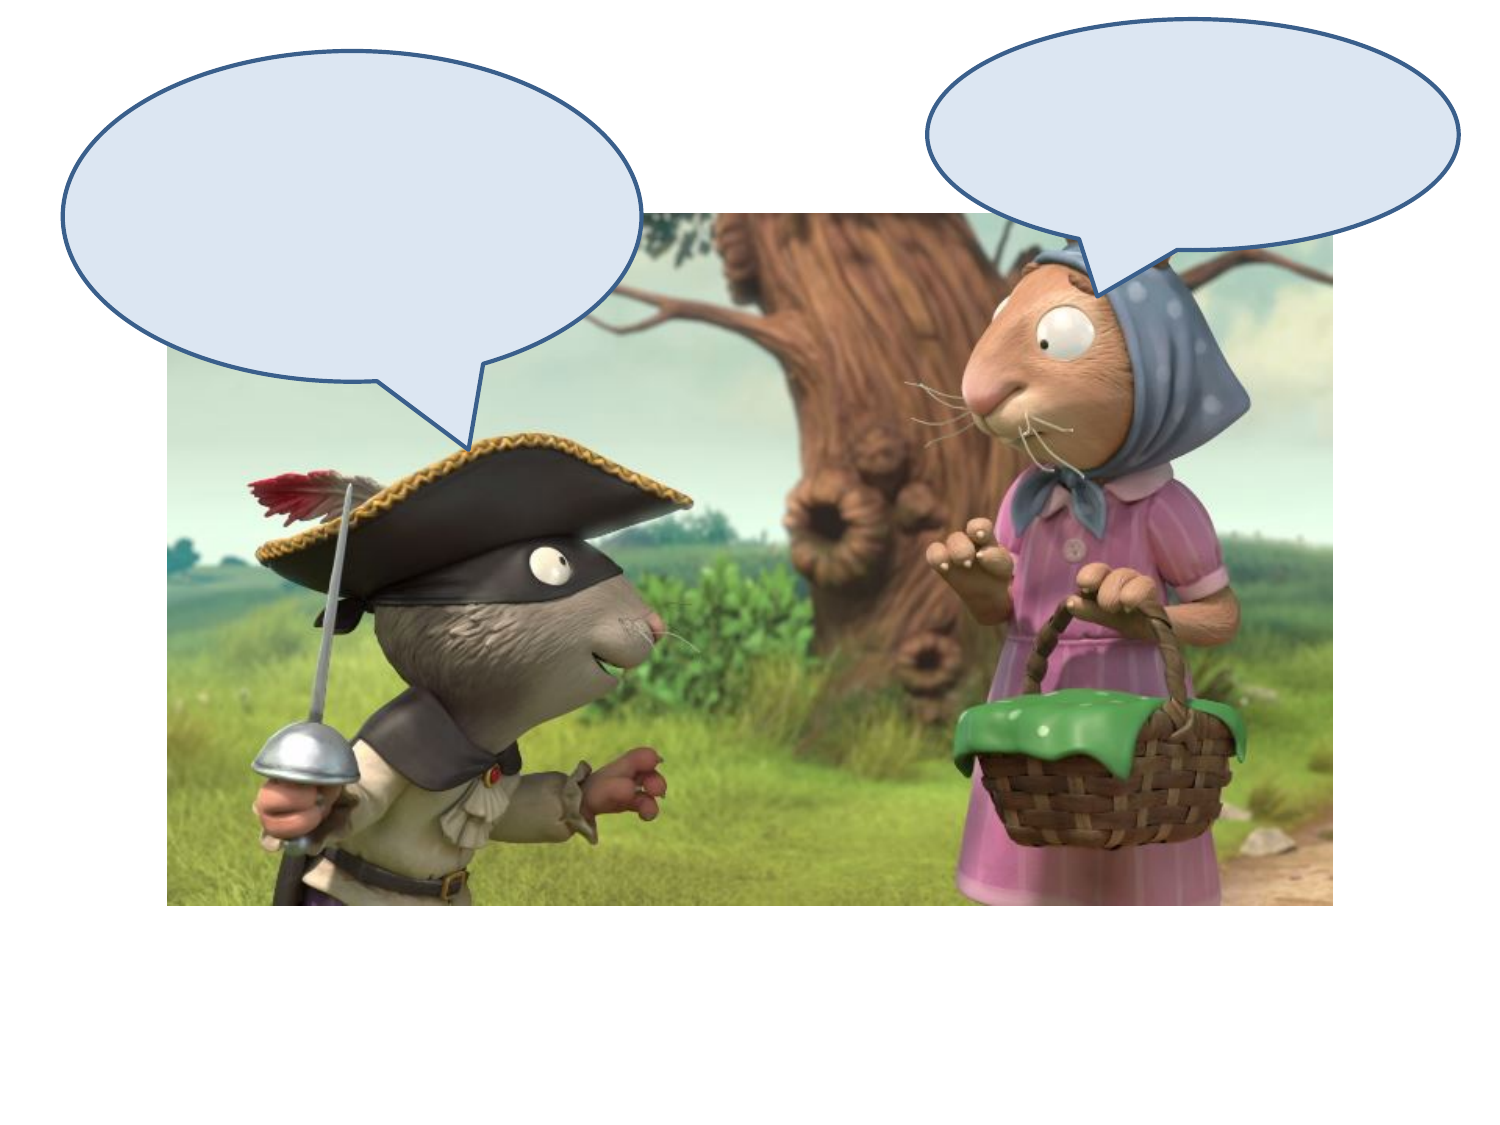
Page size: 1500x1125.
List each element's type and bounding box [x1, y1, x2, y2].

picture [167, 213, 1333, 906]
text_box [62, 50, 642, 450]
text_box [927, 19, 1459, 297]
